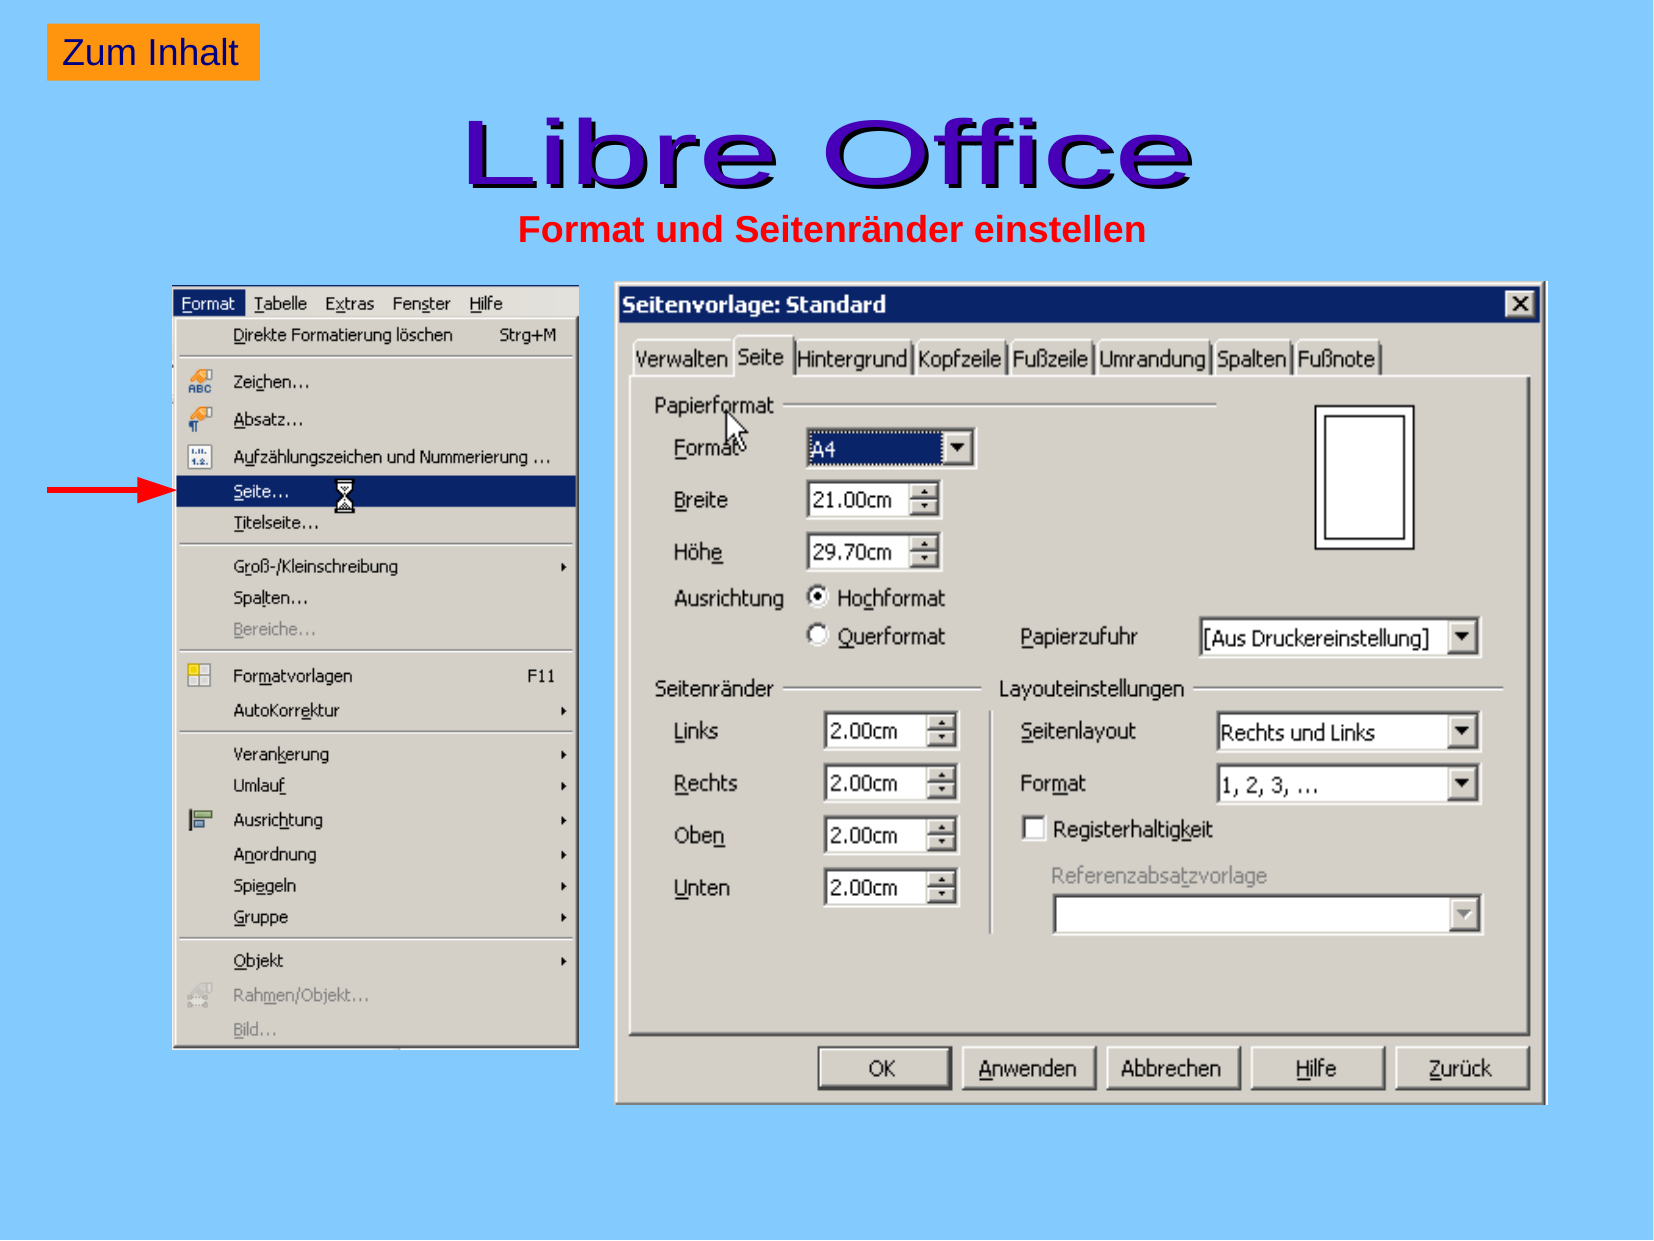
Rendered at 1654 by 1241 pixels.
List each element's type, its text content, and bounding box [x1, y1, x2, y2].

text_box Format und Seitenränder einstellen [460, 200, 1205, 259]
picture [172, 285, 579, 1051]
text_box Zum Inhalt [47, 23, 260, 81]
title Libre Office [82, 49, 1571, 257]
picture [614, 281, 1548, 1105]
